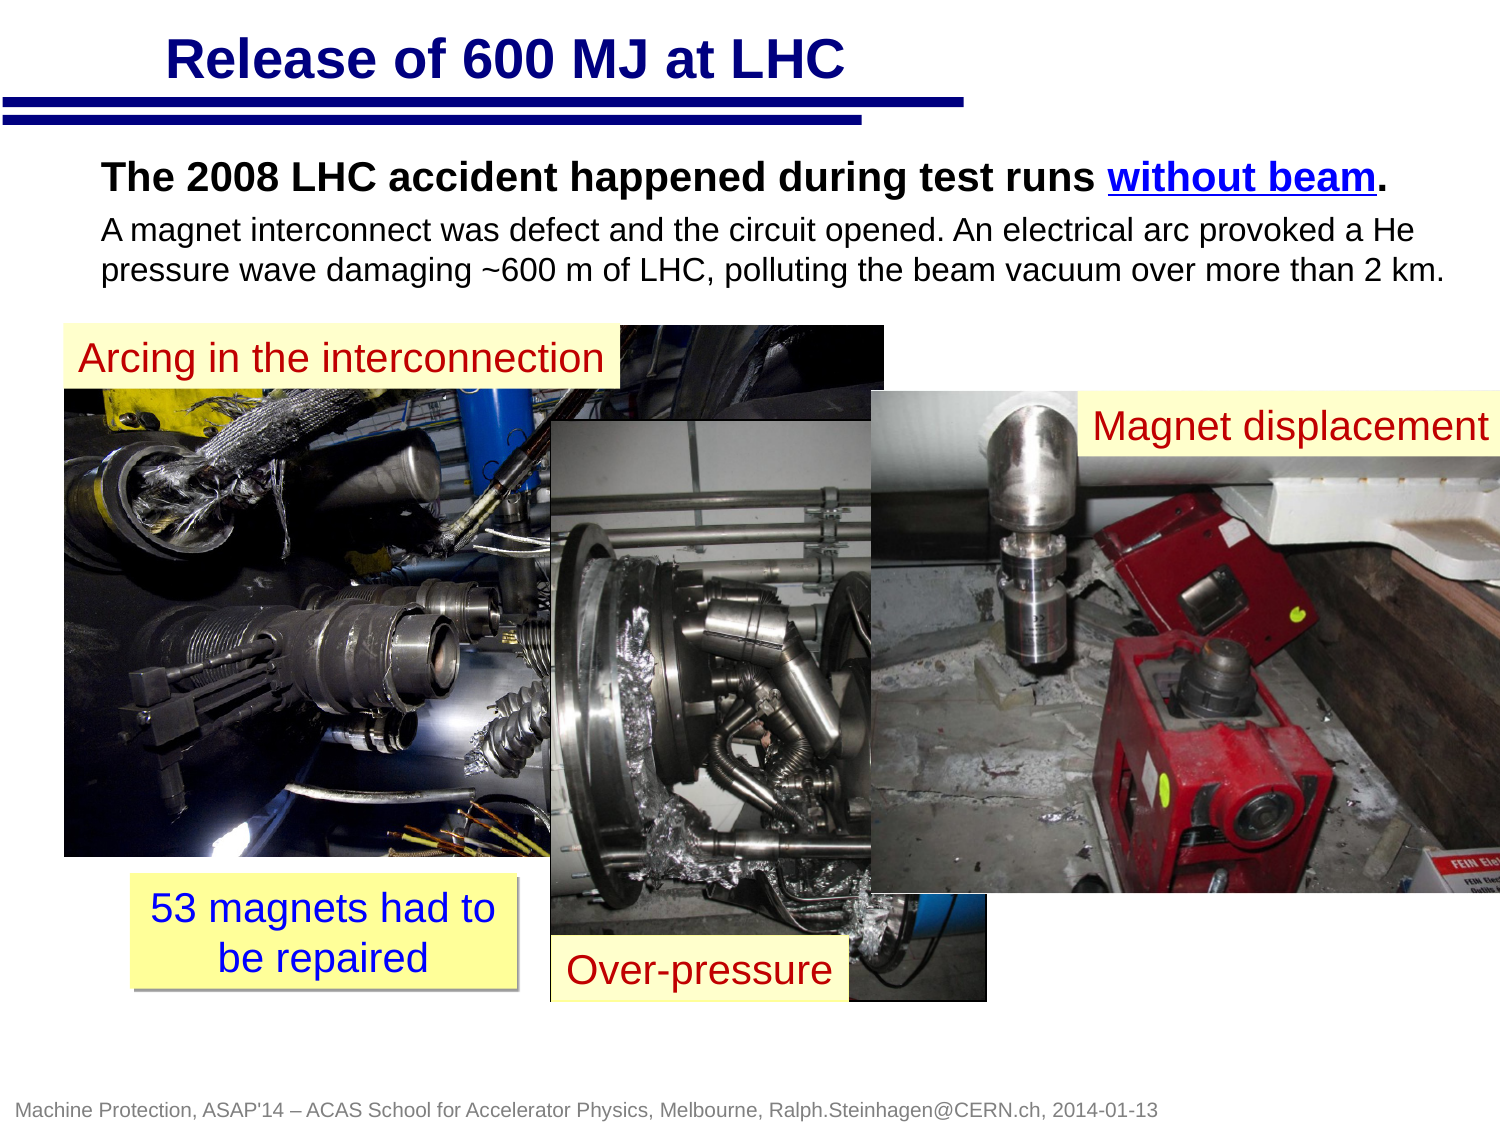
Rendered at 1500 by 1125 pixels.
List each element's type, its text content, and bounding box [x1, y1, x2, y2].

text_box Magnet displacement [1077, 390, 1500, 457]
text_box Over-pressure [551, 935, 849, 1002]
text_box 53 magnets had to be repaired [129, 873, 517, 989]
picture [64, 325, 1500, 1001]
text_box Arcing in the interconnection [63, 323, 621, 389]
title Release of 600 MJ at LHC [149, 0, 1200, 113]
text_box The 2008 LHC accident happened during test runs without beam. A magnet interconnect was defect and the circuit opened. An electrical arc provoked a He pressure wave damaging ~600 m of LHC, polluting the beam vacuum over more than 2 km. [86, 142, 1500, 296]
